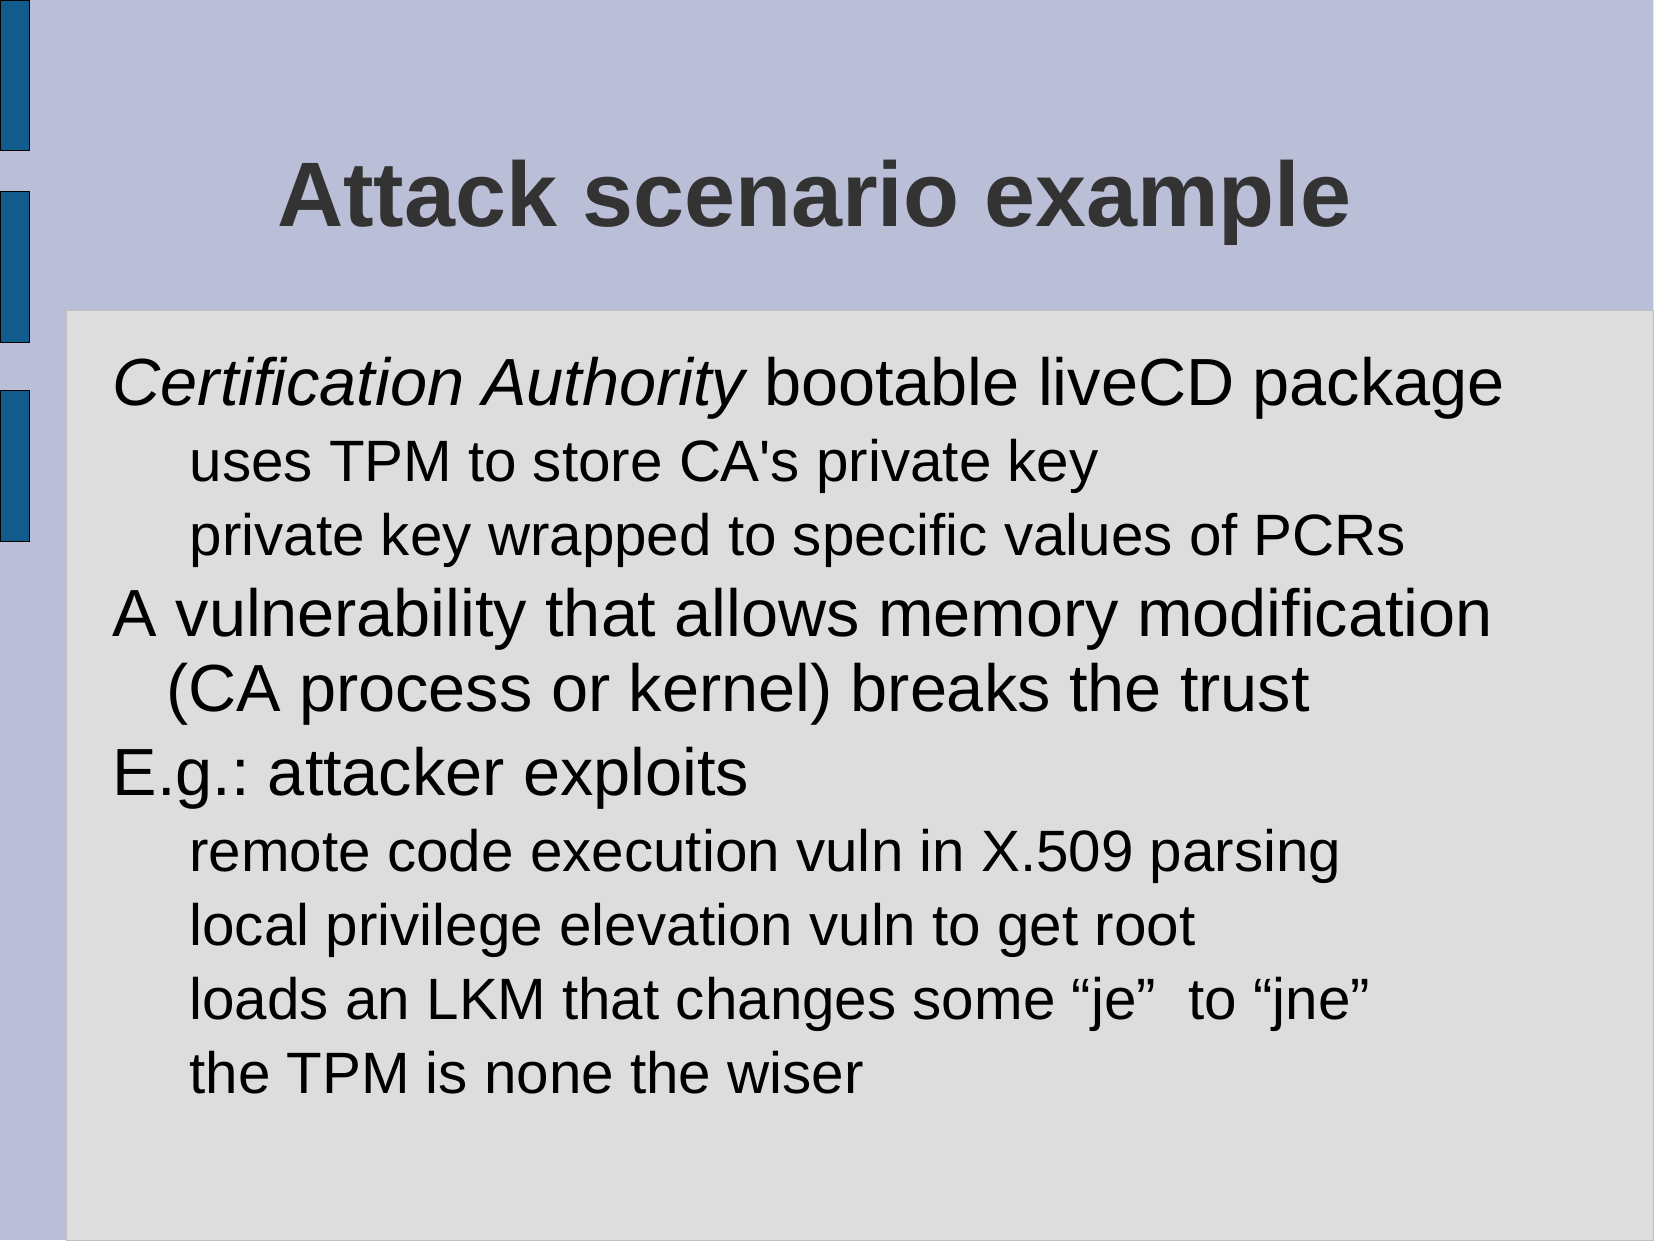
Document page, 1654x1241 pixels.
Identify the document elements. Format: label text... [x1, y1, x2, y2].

list Certification Authority bootable liveCD package uses TPM to store CA's private key private key wrapped to specific values of PCRs A vulnerability that allows memory modification (CA process or kernel) breaks the trust E.g.: attacker exploits remote code execution vuln in X.509 parsing local privilege elevation vuln to get root loads an LKM that changes some “je” to “jne” the TPM is none the wiser [95, 344, 1604, 1186]
title Attack scenario example [121, 91, 1534, 299]
